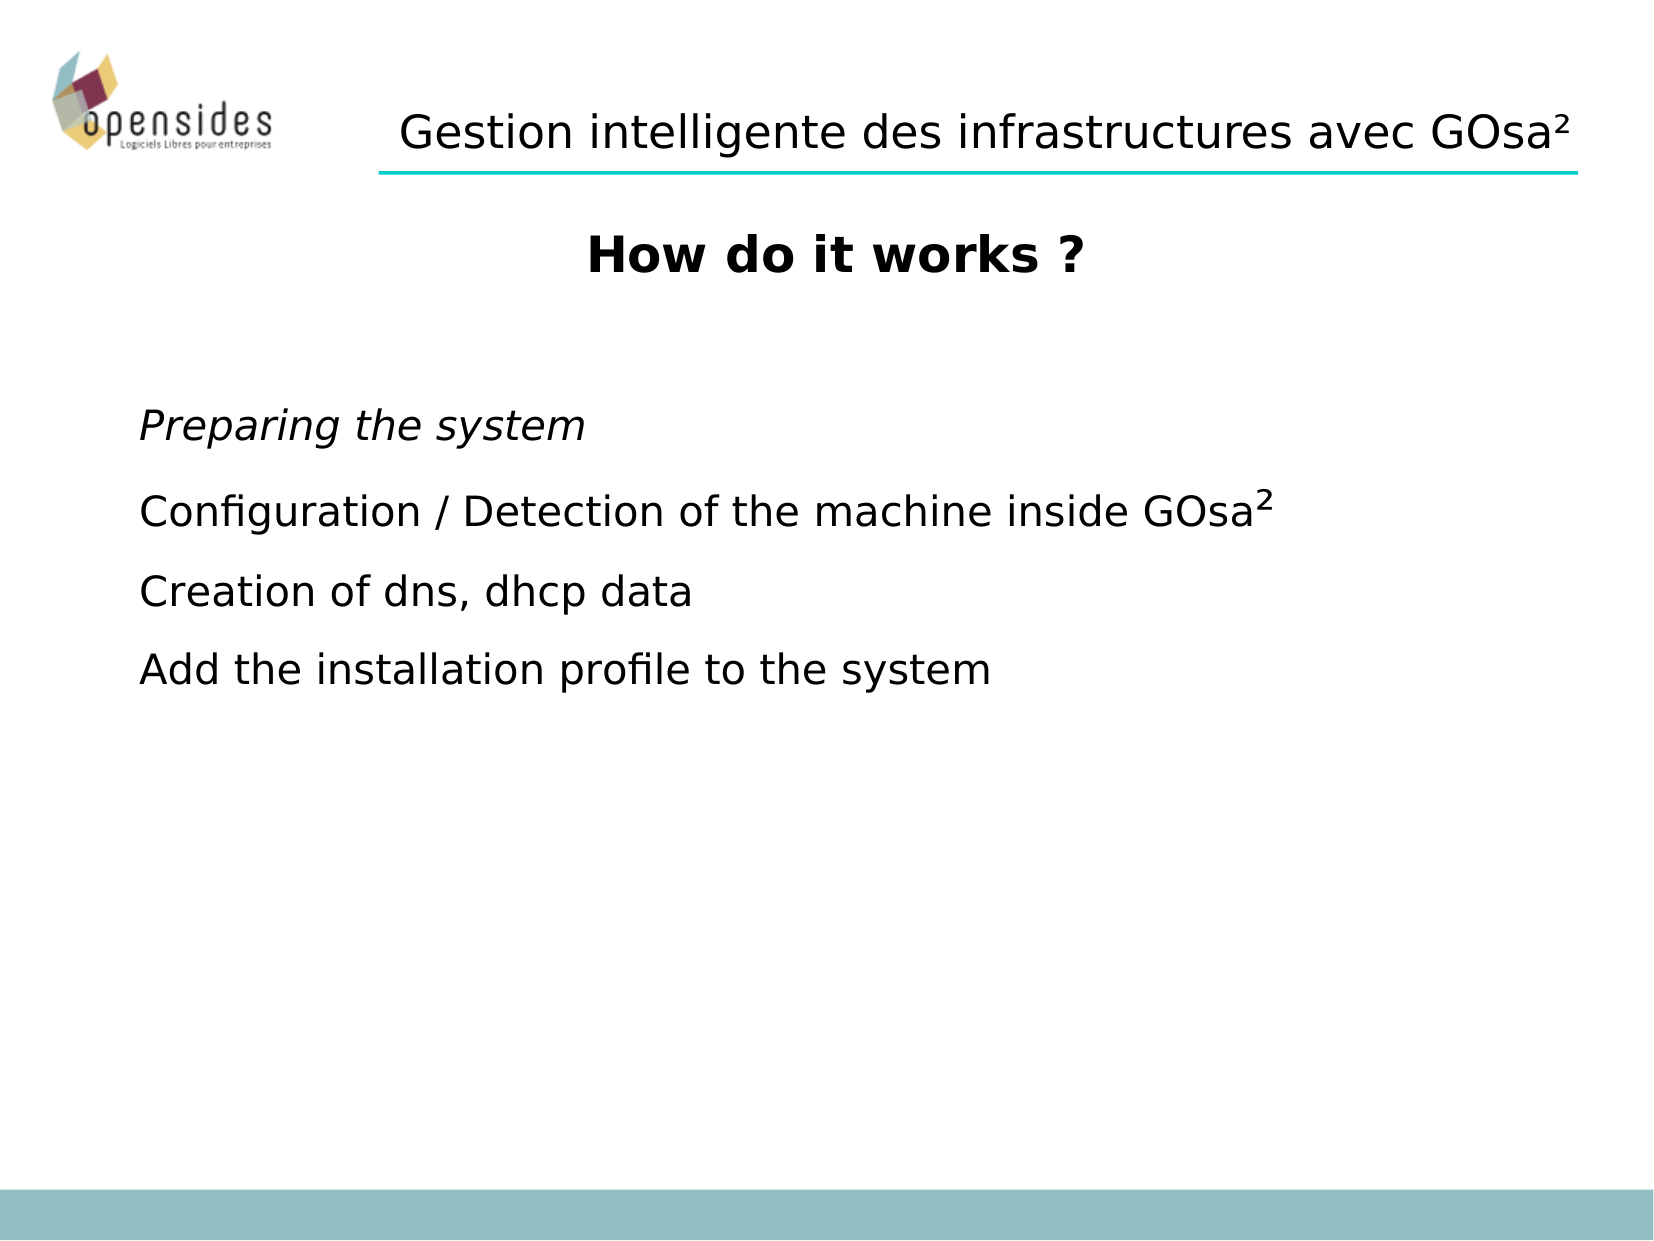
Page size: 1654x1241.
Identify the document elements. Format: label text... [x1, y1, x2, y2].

text_box [0, 1189, 1654, 1241]
list How do it works ? Preparing the system Configuration / Detection of the machine inside GOsa² Creation of dns, dhcp data Add the installation profile to the system [121, 226, 1534, 1008]
text_box Gestion intelligente des infrastructures avec GOsa² [317, 98, 1654, 167]
text_box [378, 171, 1578, 175]
picture [22, 30, 308, 187]
